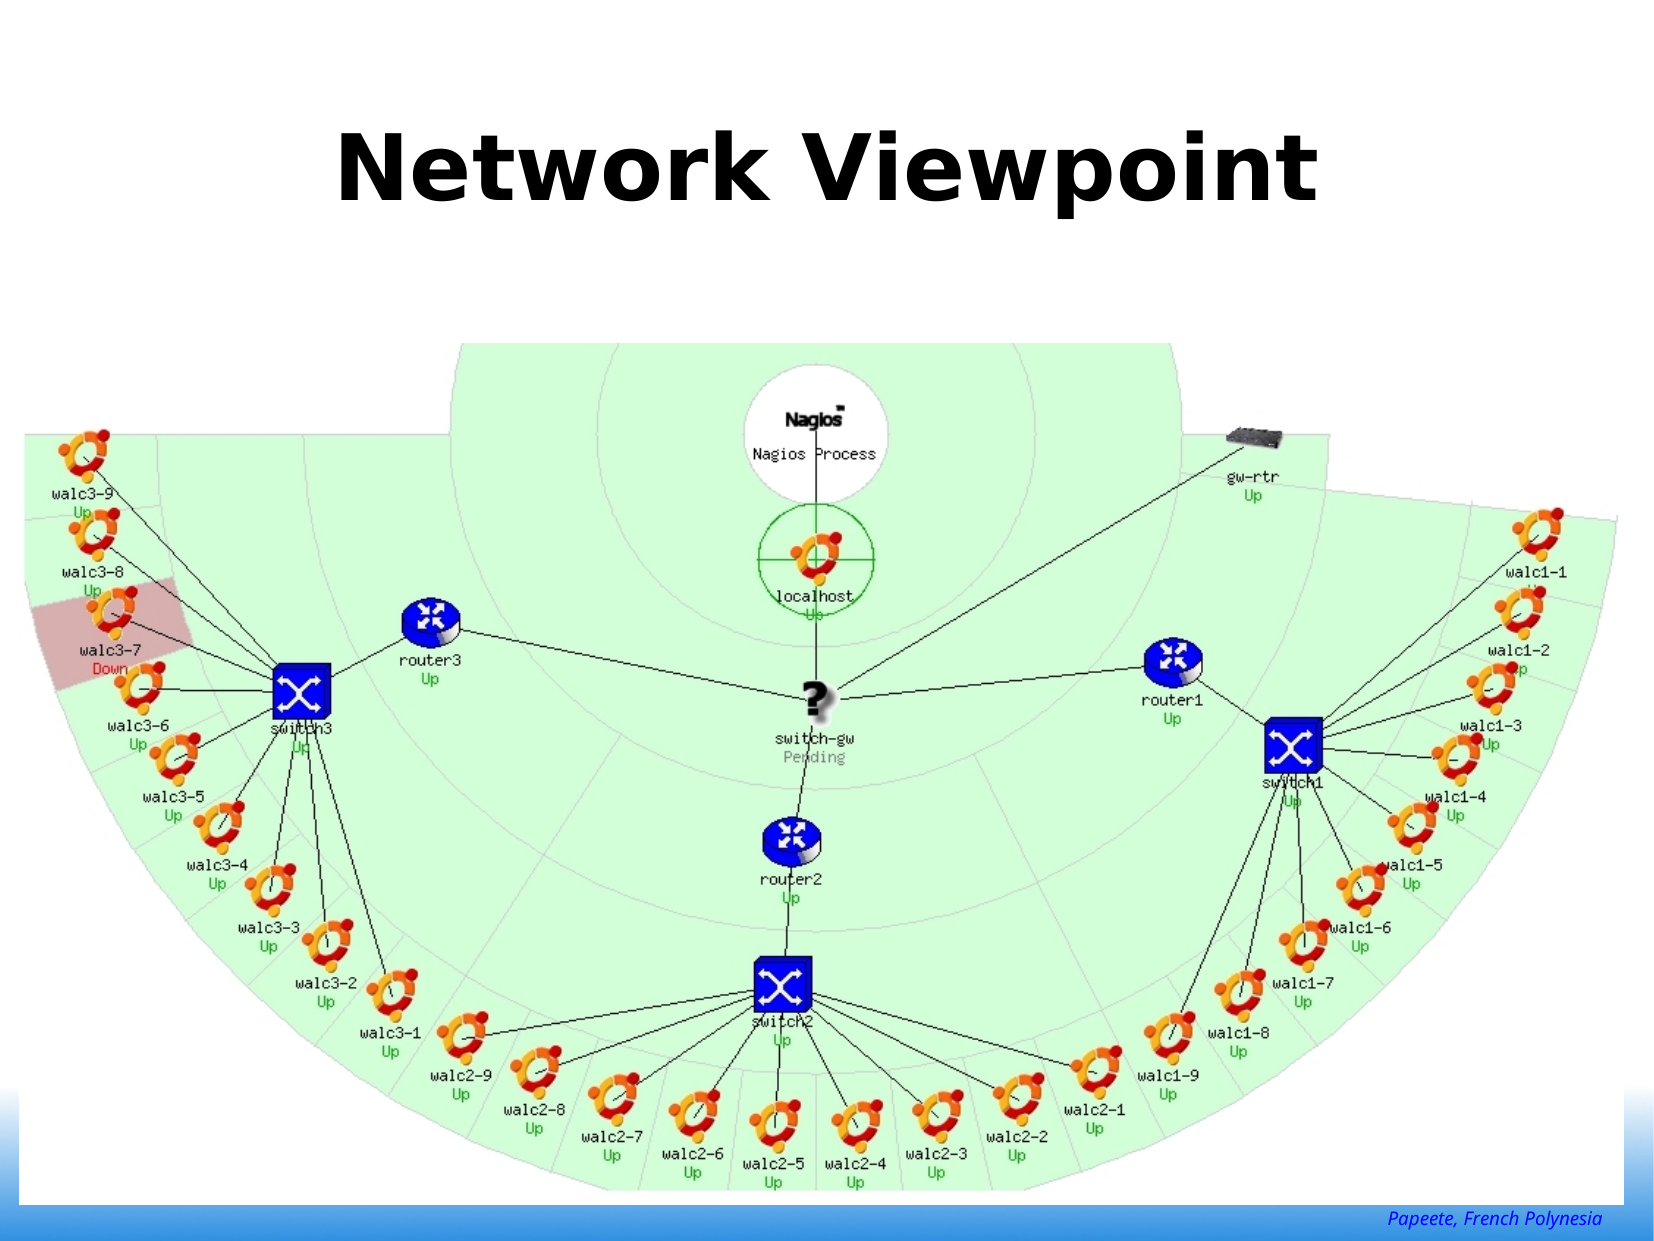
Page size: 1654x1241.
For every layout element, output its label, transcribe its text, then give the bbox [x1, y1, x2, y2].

text_box Network Viewpoint [121, 76, 1534, 263]
picture [0, 343, 1654, 1241]
